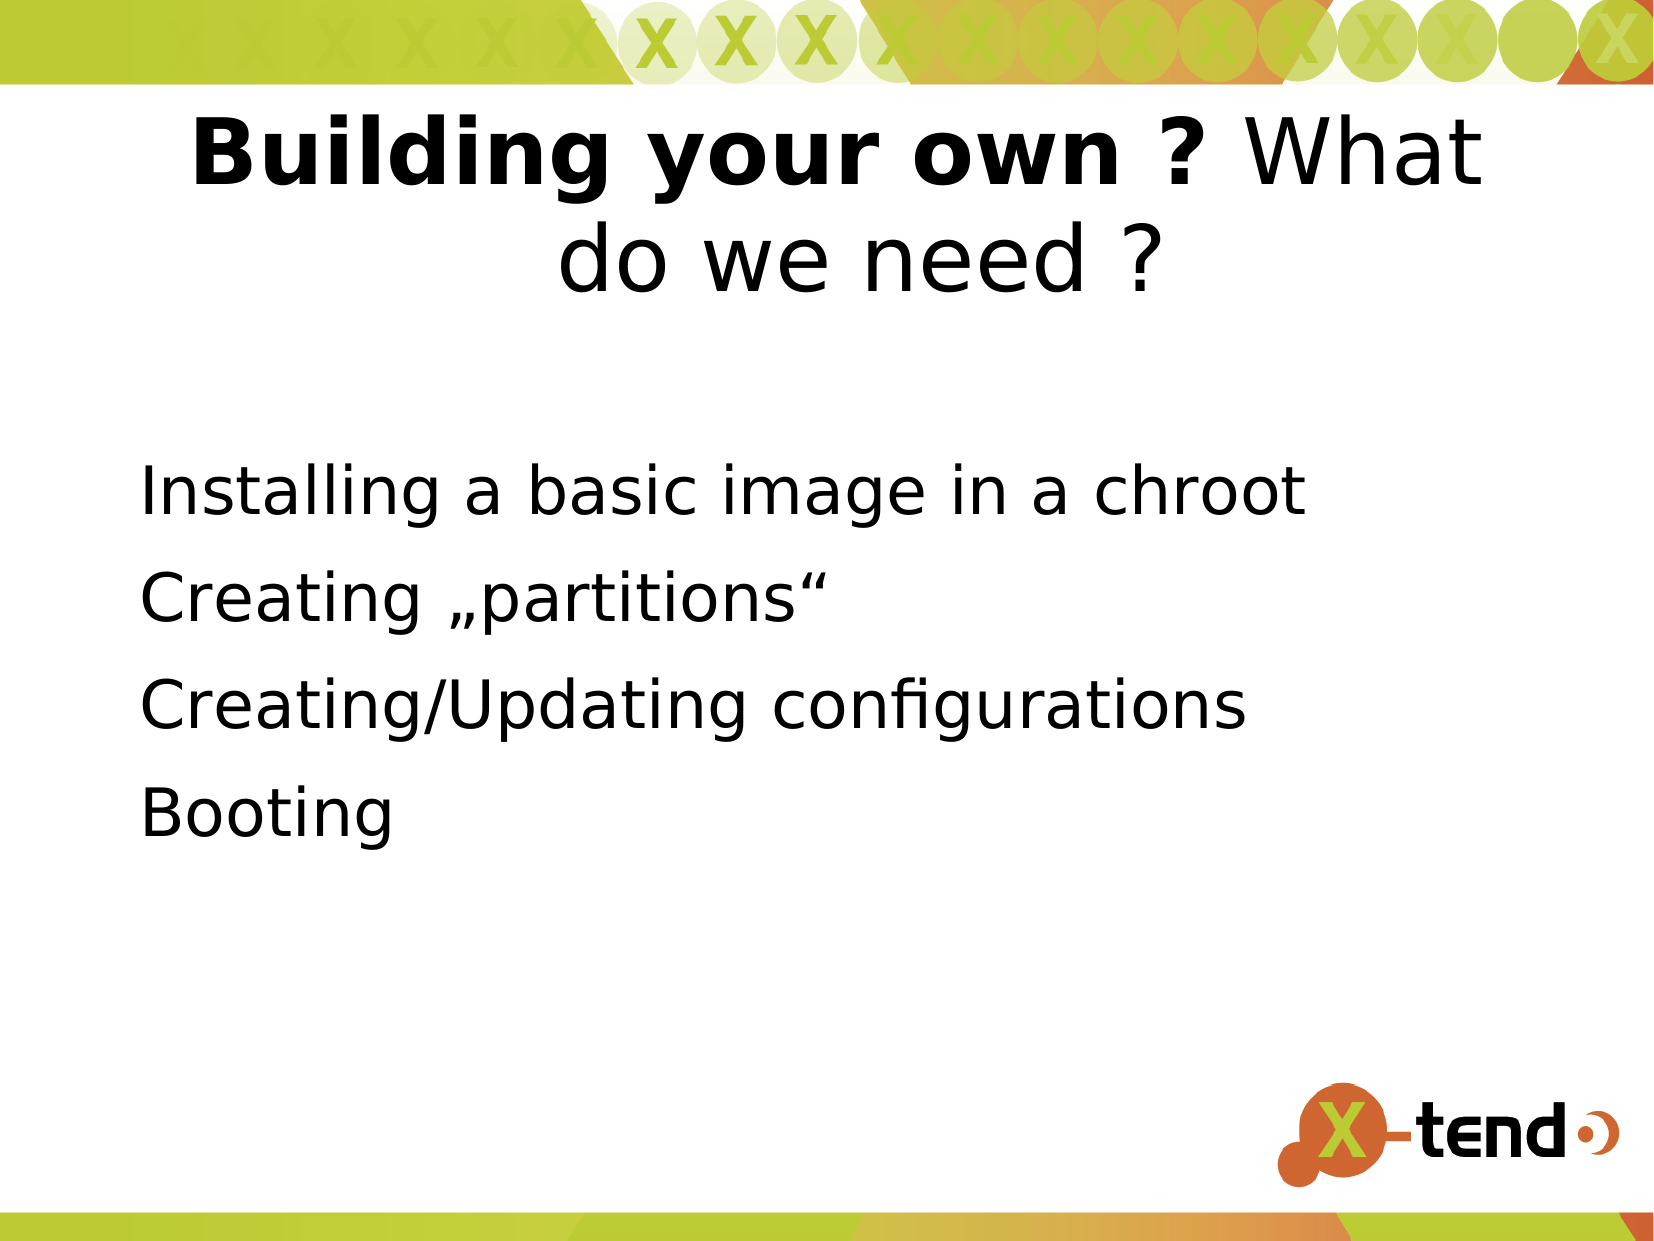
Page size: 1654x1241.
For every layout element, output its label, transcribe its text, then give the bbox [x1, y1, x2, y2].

picture [0, 0, 1654, 1241]
title Building your own ? What do we need ? [121, 99, 1534, 314]
list Installing a basic image in a chroot Creating „partitions“ Creating/Updating configurations Booting [121, 344, 1534, 1127]
